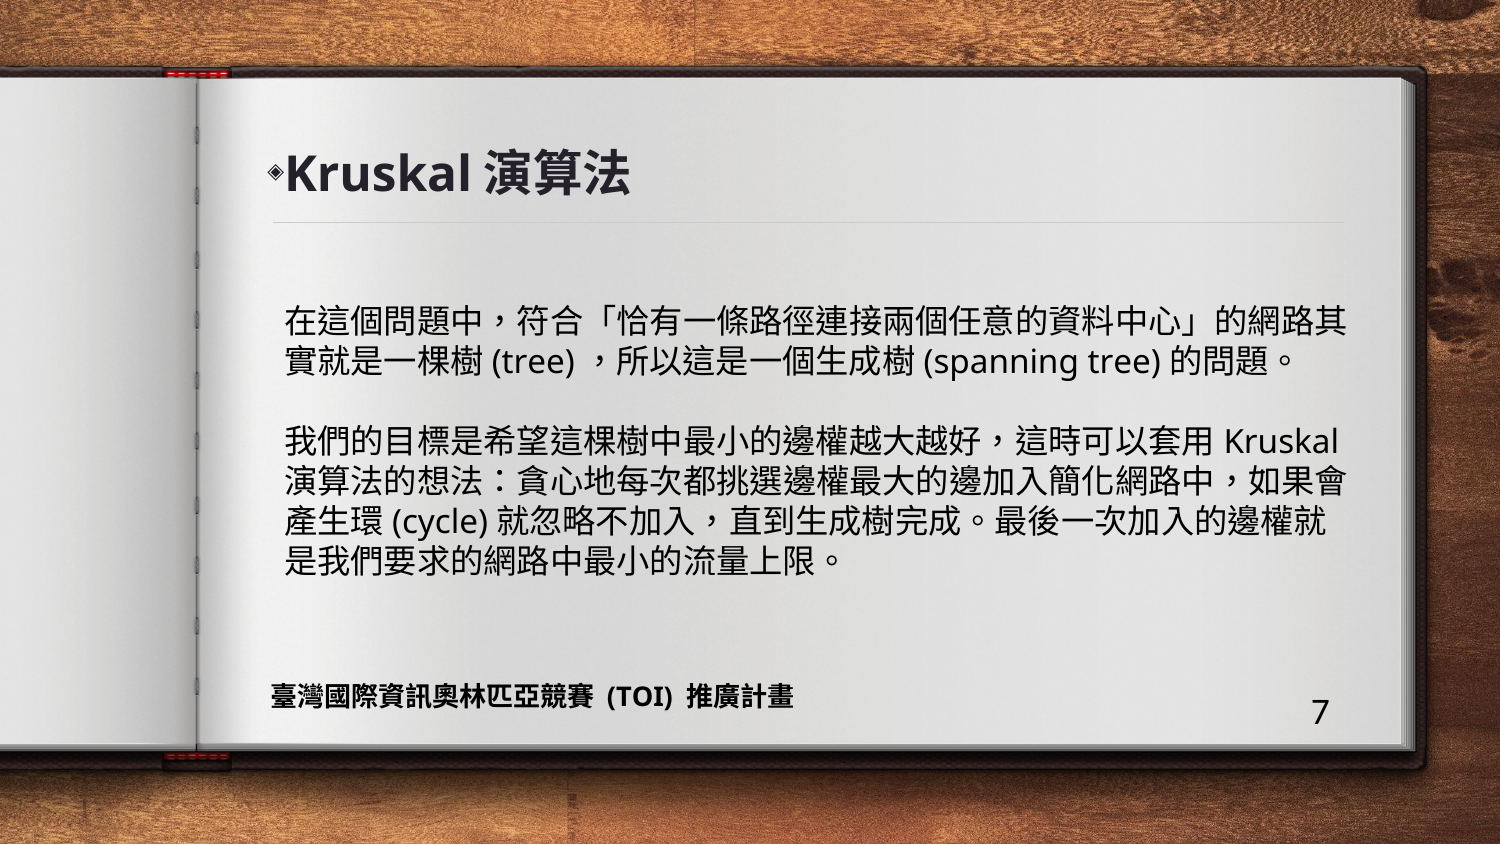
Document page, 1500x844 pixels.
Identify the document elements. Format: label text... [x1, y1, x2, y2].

text_box [1295, 672, 1386, 737]
list Kruskal演算法 [252, 126, 1194, 216]
text_box 在這個問題中，符合「恰有一條路徑連接兩個任意的資料中心」的網路其實就是一棵樹(tree)，所以這是一個生成樹(spanning tree)的問題。 我們的目標是希望這棵樹中最小的邊權越大越好，這時可以套用Kruskal演算法的想法：貪心地每次都挑選邊權最大的邊加入簡化網路中，如果會產生環(cycle)就忽略不加入，直到生成樹完成。最後一次加入的邊權就是我們要求的網路中最小的流量上限。 [269, 293, 1367, 592]
